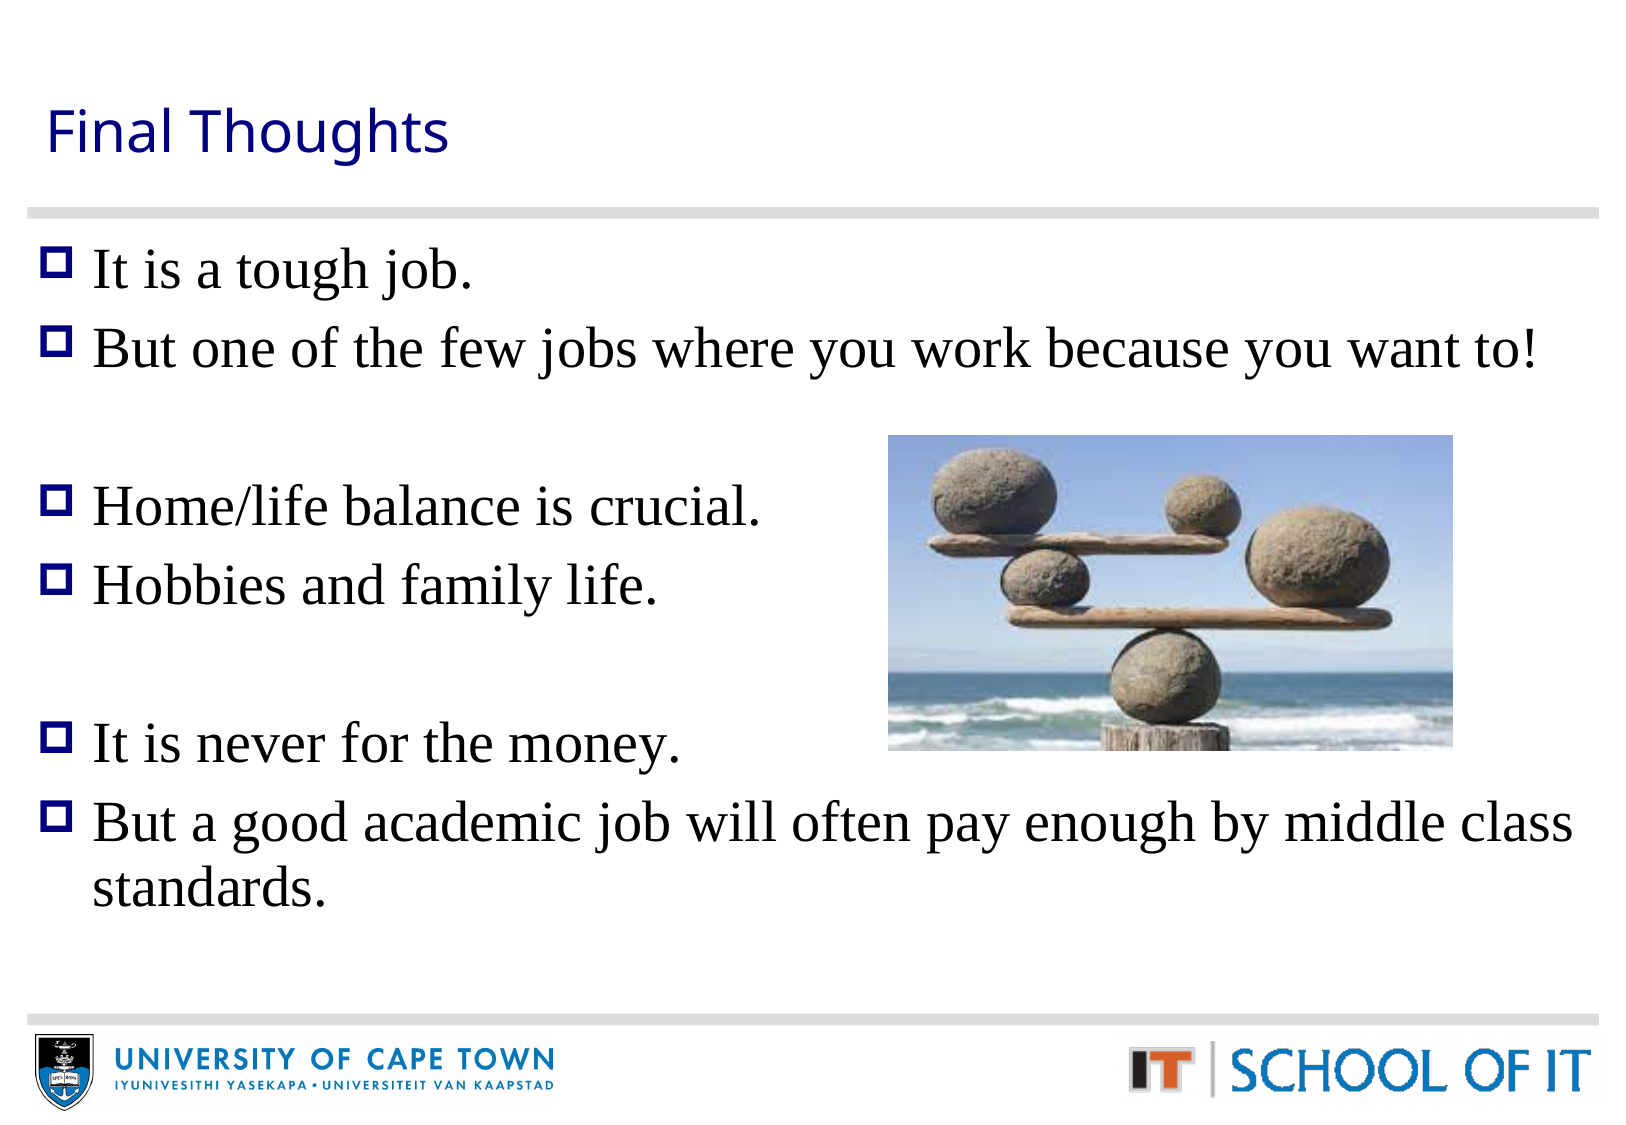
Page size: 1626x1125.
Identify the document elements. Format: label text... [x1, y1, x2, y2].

picture [35, 1034, 553, 1111]
title Final Thoughts [45, 66, 1583, 194]
picture [888, 435, 1453, 752]
picture [1118, 1030, 1606, 1109]
list It is a tough job. But one of the few jobs where you work because you want to! Home/life balance is crucial. Hobbies and family life. It is never for the money. But a good academic job will often pay enough by middle class standards. [36, 236, 1579, 998]
